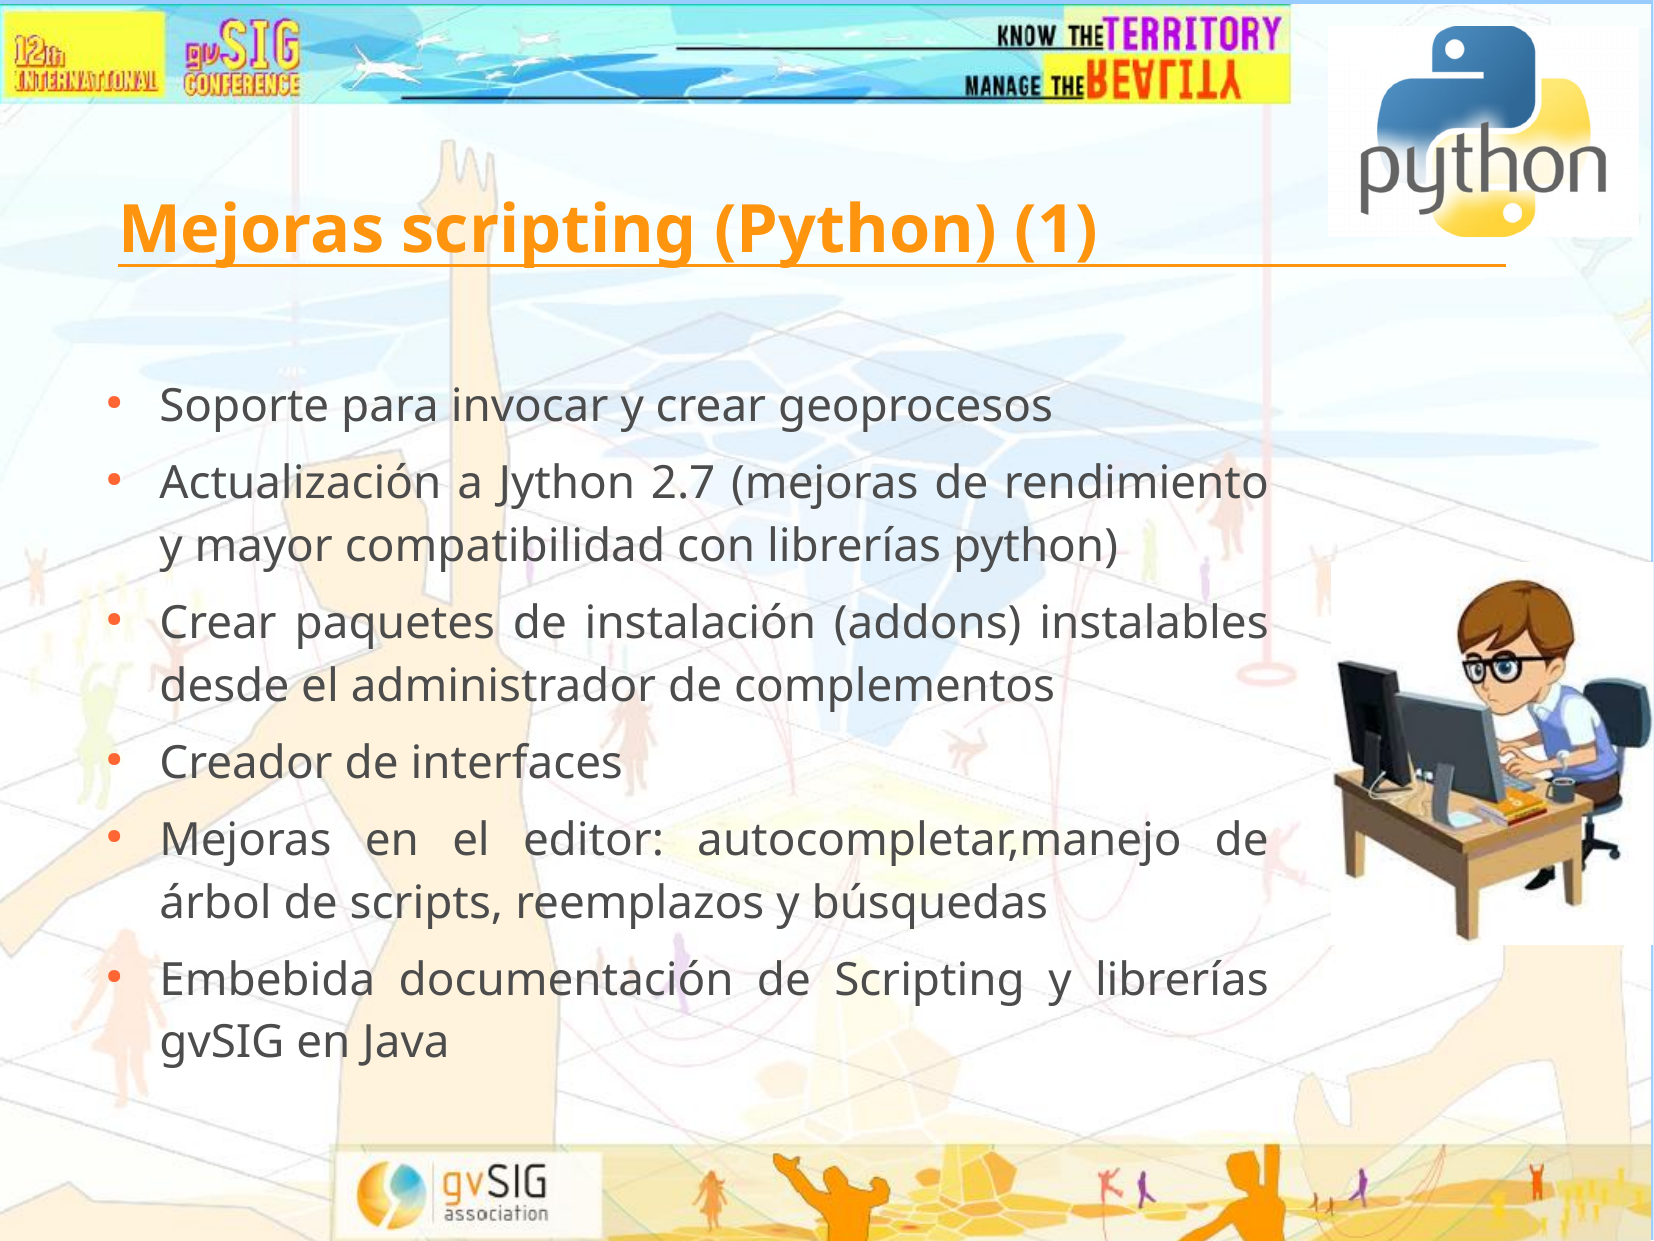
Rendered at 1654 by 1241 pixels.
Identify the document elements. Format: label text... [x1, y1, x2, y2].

title Mejoras scripting (Python) (1) [118, 177, 1607, 276]
list Soporte para invocar y crear geoprocesos Actualización a Jython 2.7 (mejoras de rendimiento y mayor compatibilidad con librerías python) Crear paquetes de instalación (addons) instalables desde el administrador de complementos Creador de interfaces Mejoras en el editor: autocompletar,manejo de árbol de scripts, reemplazos y búsquedas Embebida documentación de Scripting y librerías gvSIG en Java [88, 295, 1270, 1080]
picture [0, 4, 1654, 1241]
